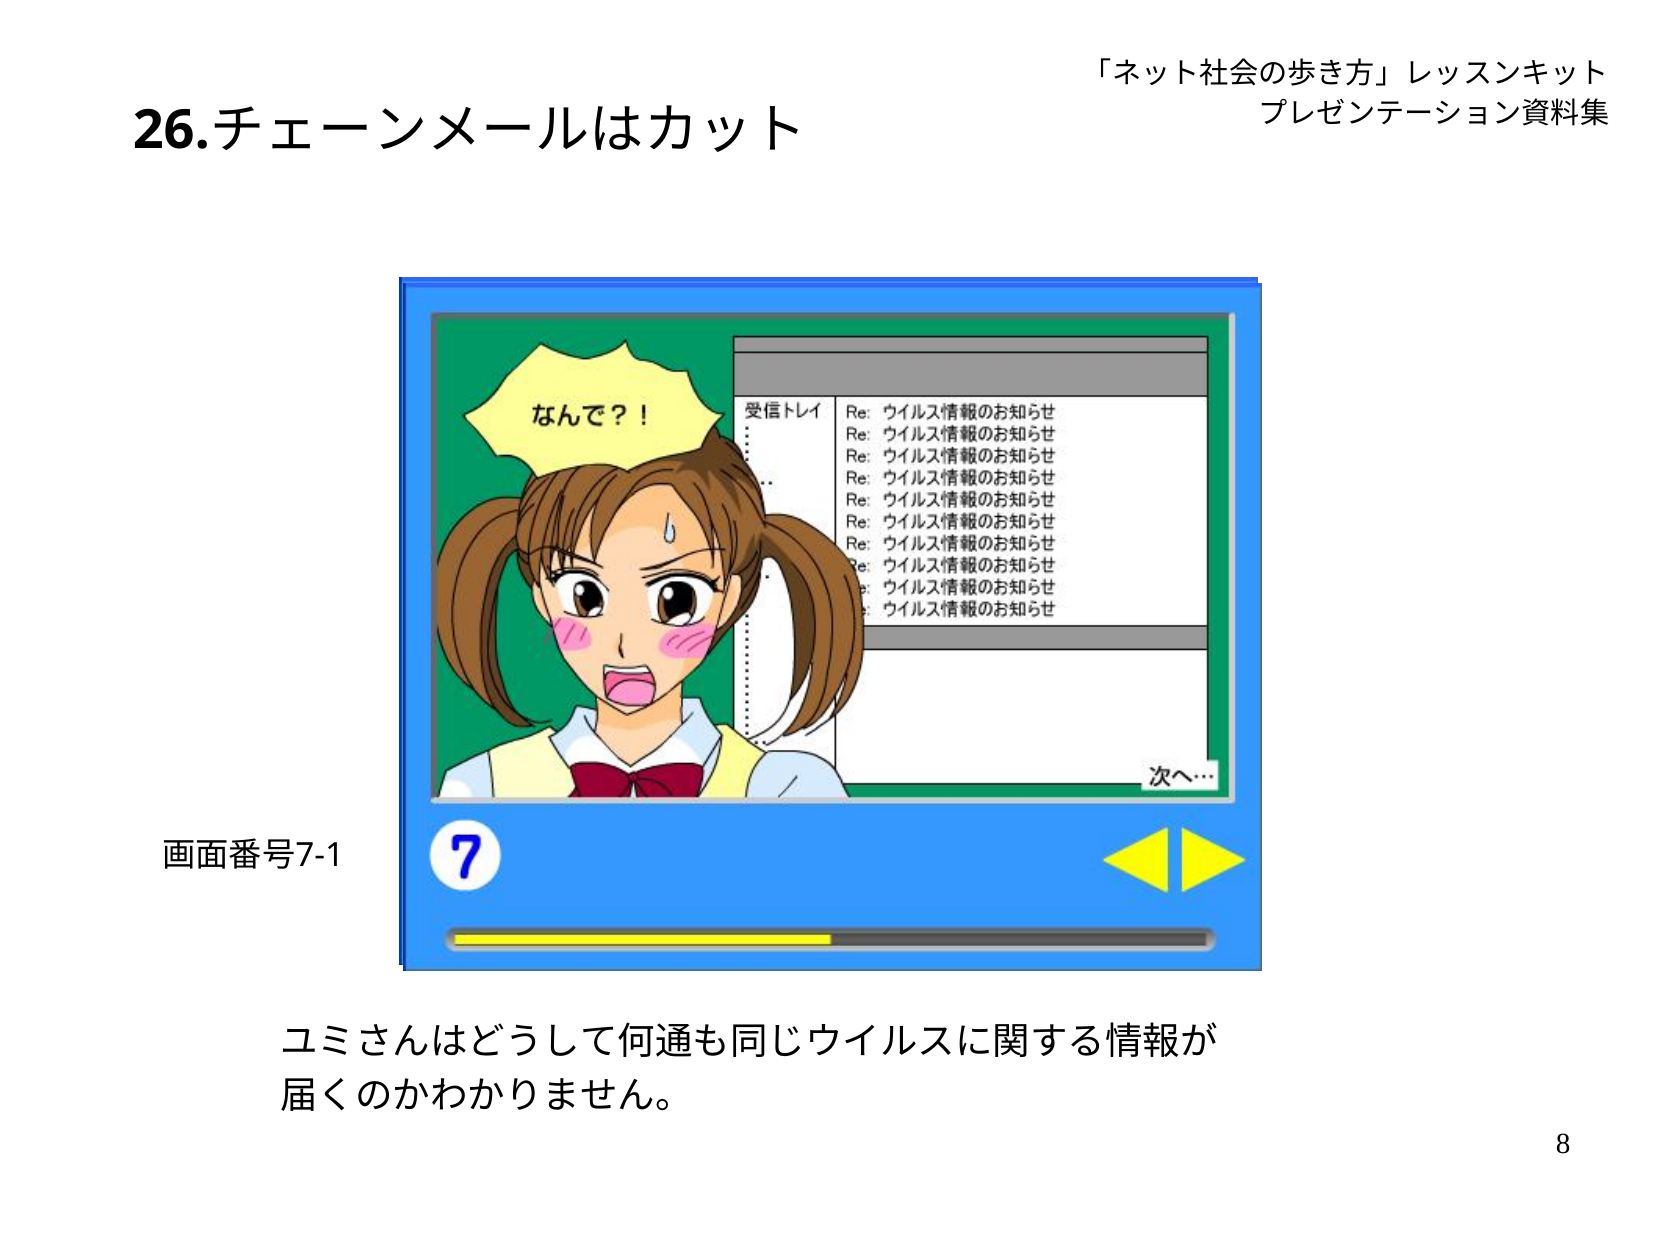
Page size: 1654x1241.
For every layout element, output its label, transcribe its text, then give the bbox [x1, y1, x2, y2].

text_box 「ネット社会の歩き方」レッスンキット プレゼンテーション資料集 [1062, 44, 1625, 139]
text_box ユミさんはどうして何通も同じウイルスに関する情報が 届くのかわかりません。 [265, 1003, 1447, 1128]
text_box 26.チェーンメールはカット [118, 88, 1241, 169]
text_box 画面番号7-1 [147, 826, 384, 882]
picture [399, 277, 1262, 971]
